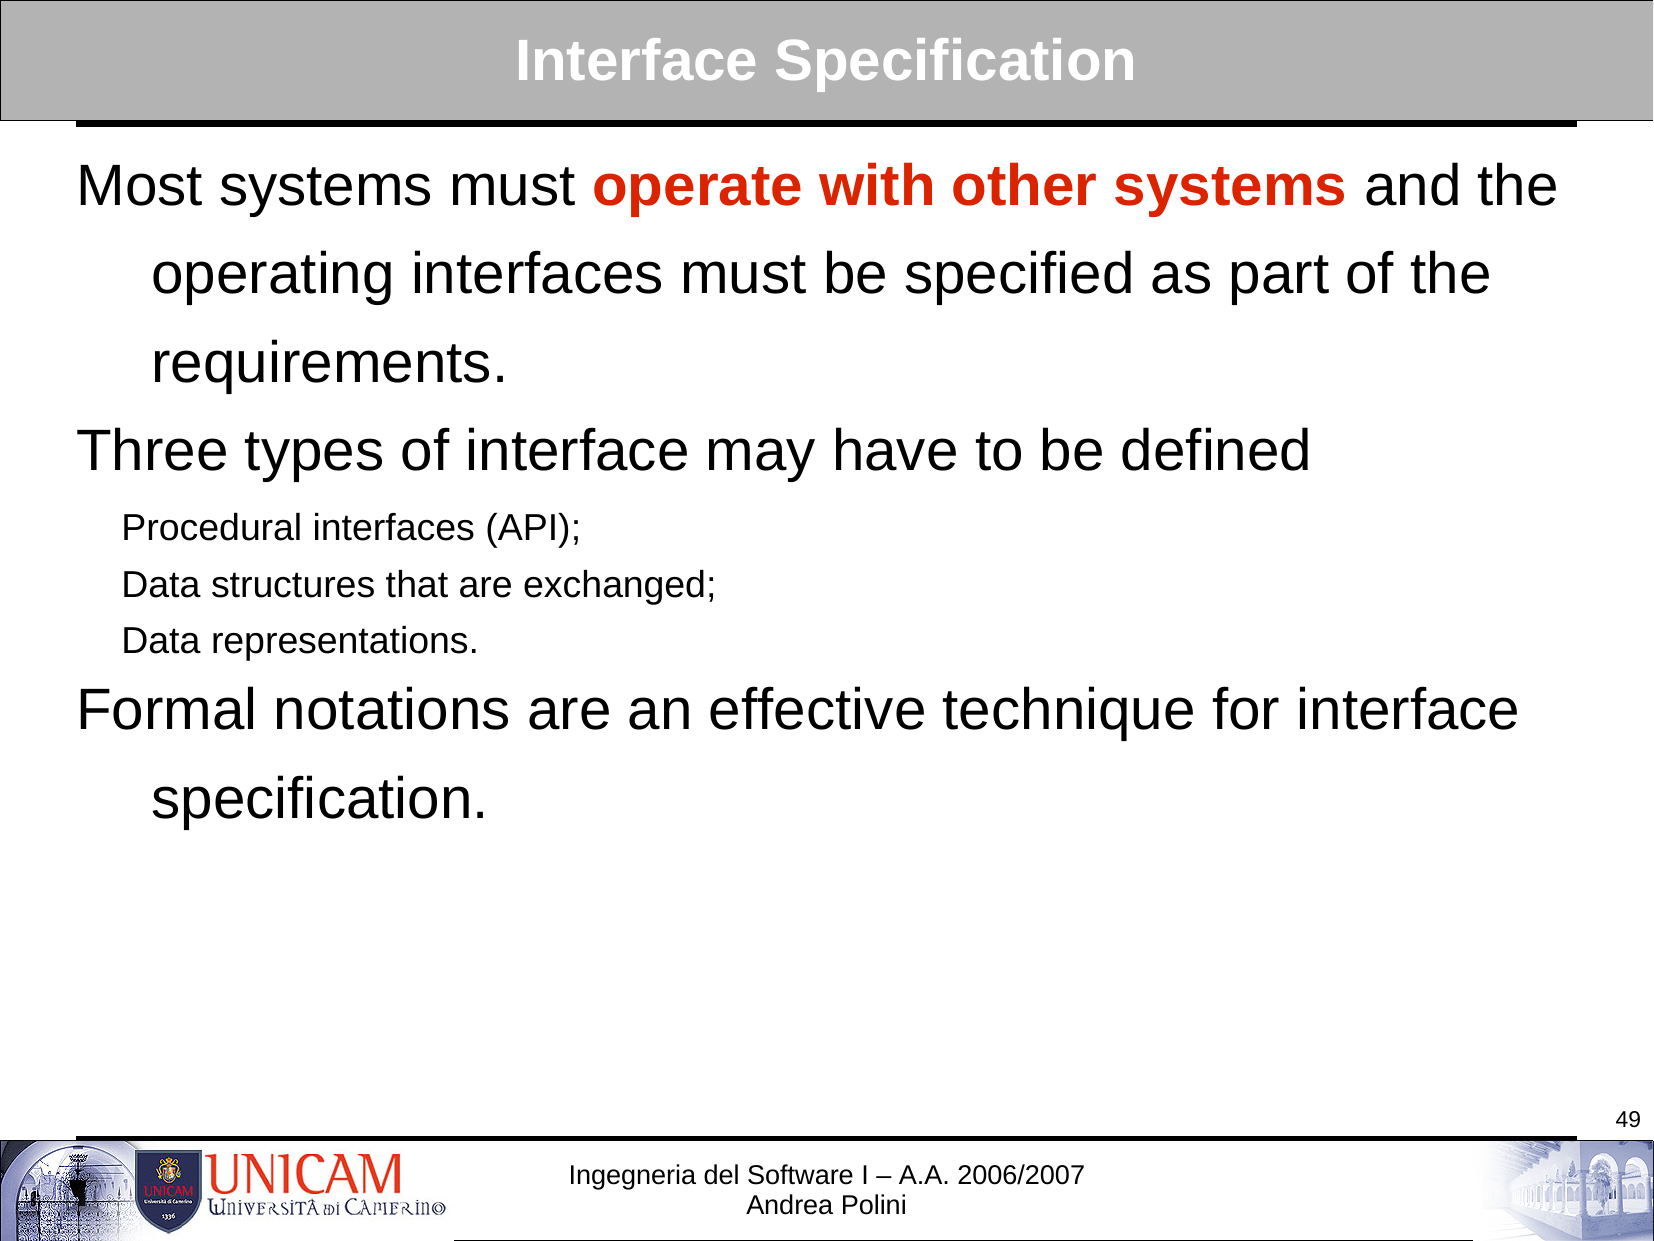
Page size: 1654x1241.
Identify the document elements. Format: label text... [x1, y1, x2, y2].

title Interface Specification [0, 0, 1653, 121]
list Most systems must operate with other systems and the operating interfaces must be specified as part of the requirements. Three types of interface may have to be defined Procedural interfaces (API); Data structures that are exchanged; Data representations. Formal notations are an effective technique for interface specification. [76, 152, 1577, 1026]
picture [0, 1141, 454, 1241]
picture [1473, 1141, 1654, 1241]
